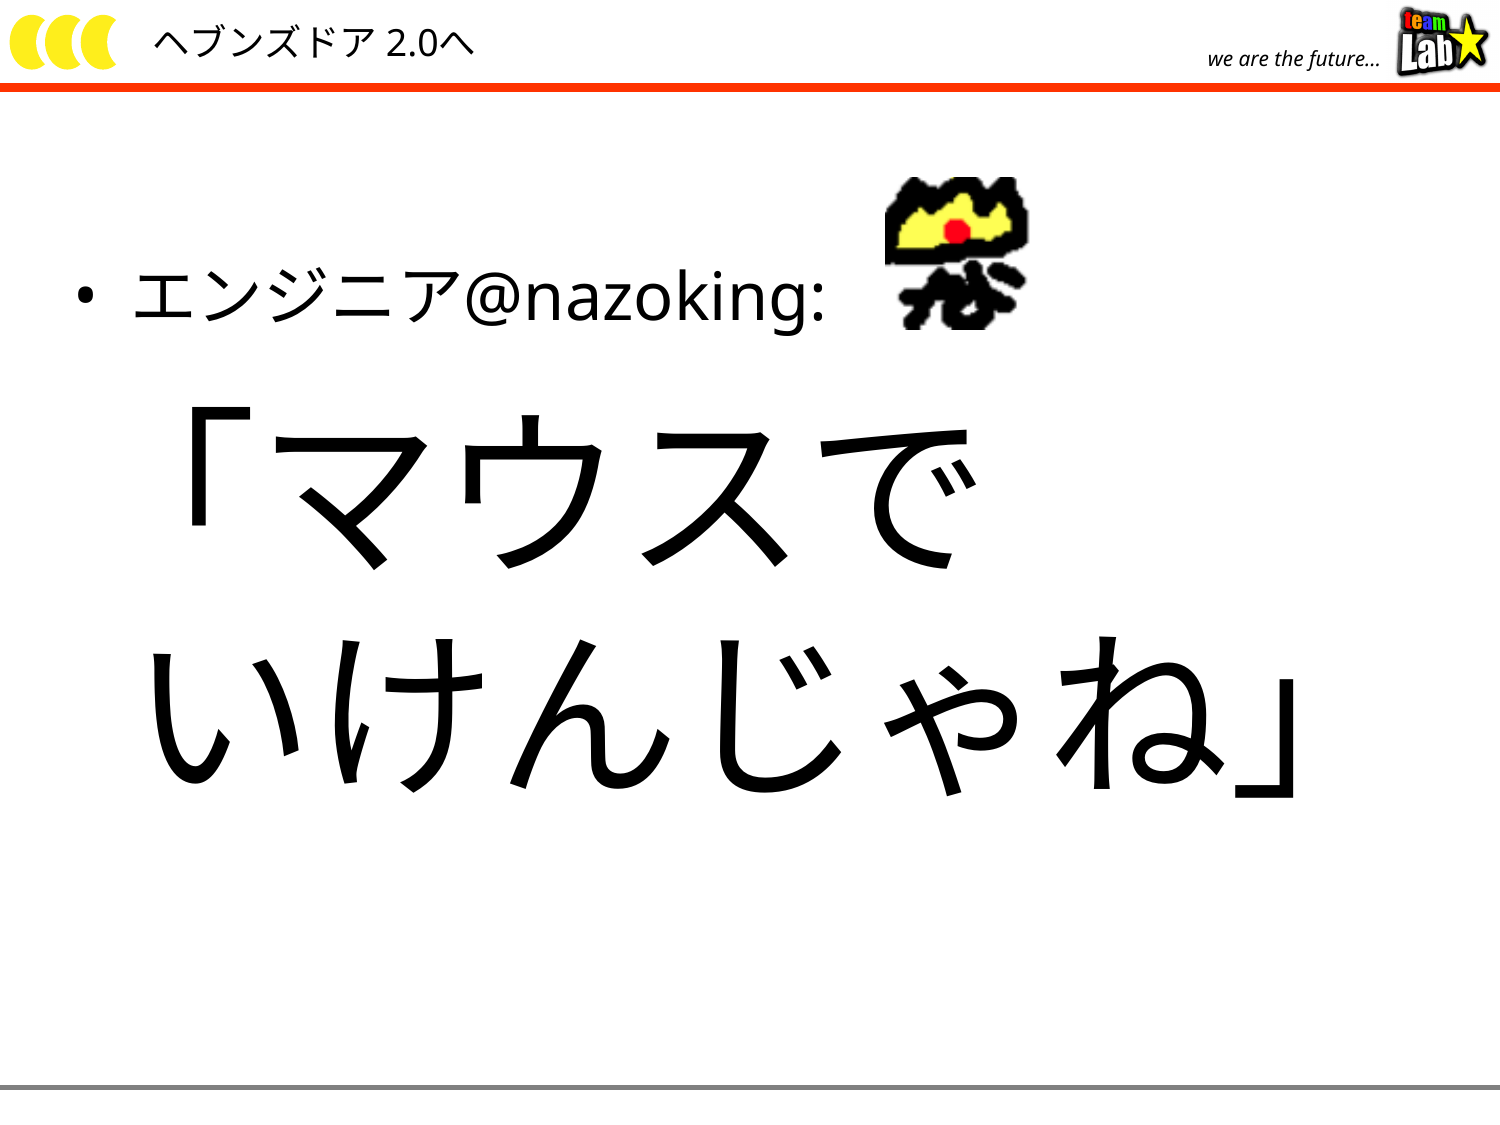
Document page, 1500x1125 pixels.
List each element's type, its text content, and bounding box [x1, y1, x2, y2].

title ヘブンズドア 2.0へ [137, 11, 925, 72]
picture [885, 177, 1038, 330]
picture [1386, 0, 1499, 83]
list エンジニア@nazoking: 「マウスで いけんじゃね」 [59, 246, 1454, 1001]
